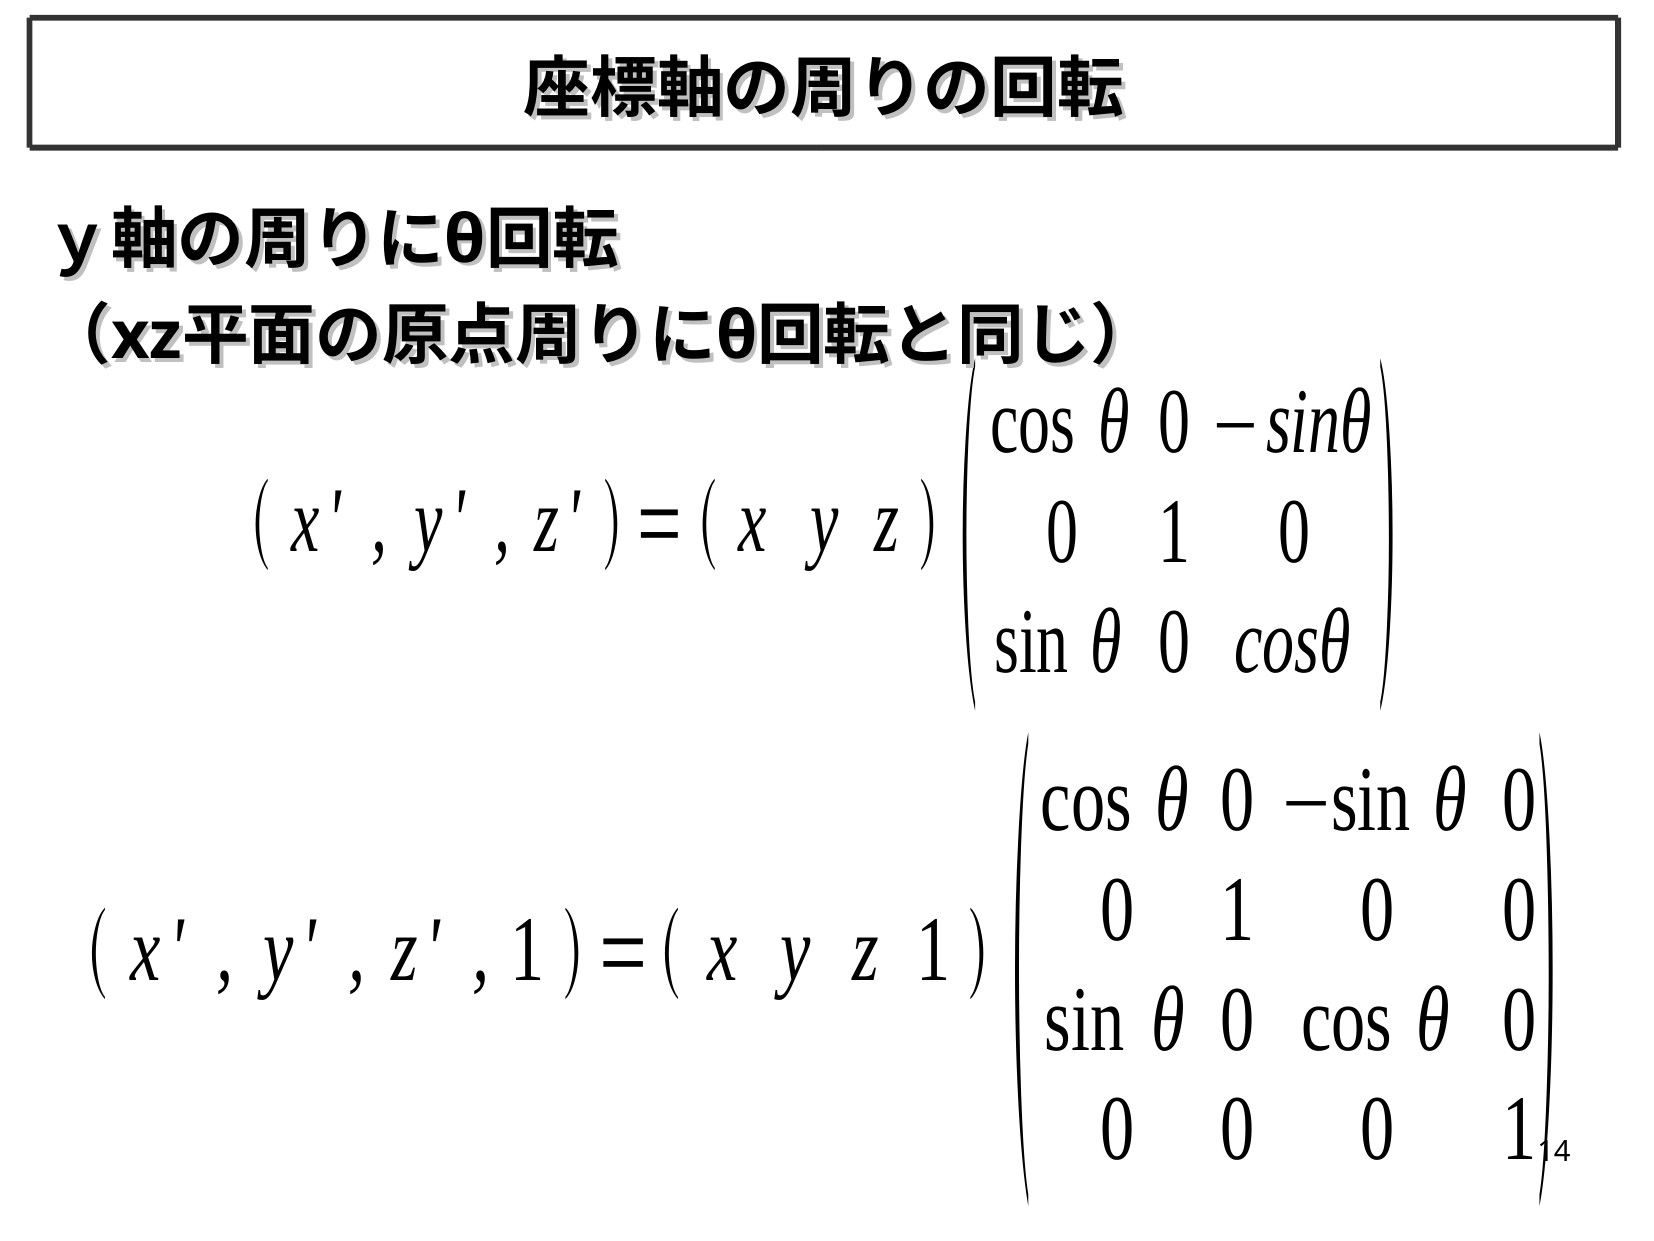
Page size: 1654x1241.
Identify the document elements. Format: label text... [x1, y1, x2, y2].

chart [235, 354, 1419, 714]
chart [70, 726, 1583, 1206]
text_box ｙ軸の周りにθ回転 （xz平面の原点周りにθ回転と同じ） [29, 177, 1178, 340]
text_box 座標軸の周りの回転 [29, 17, 1619, 148]
chart [446, 354, 455, 360]
